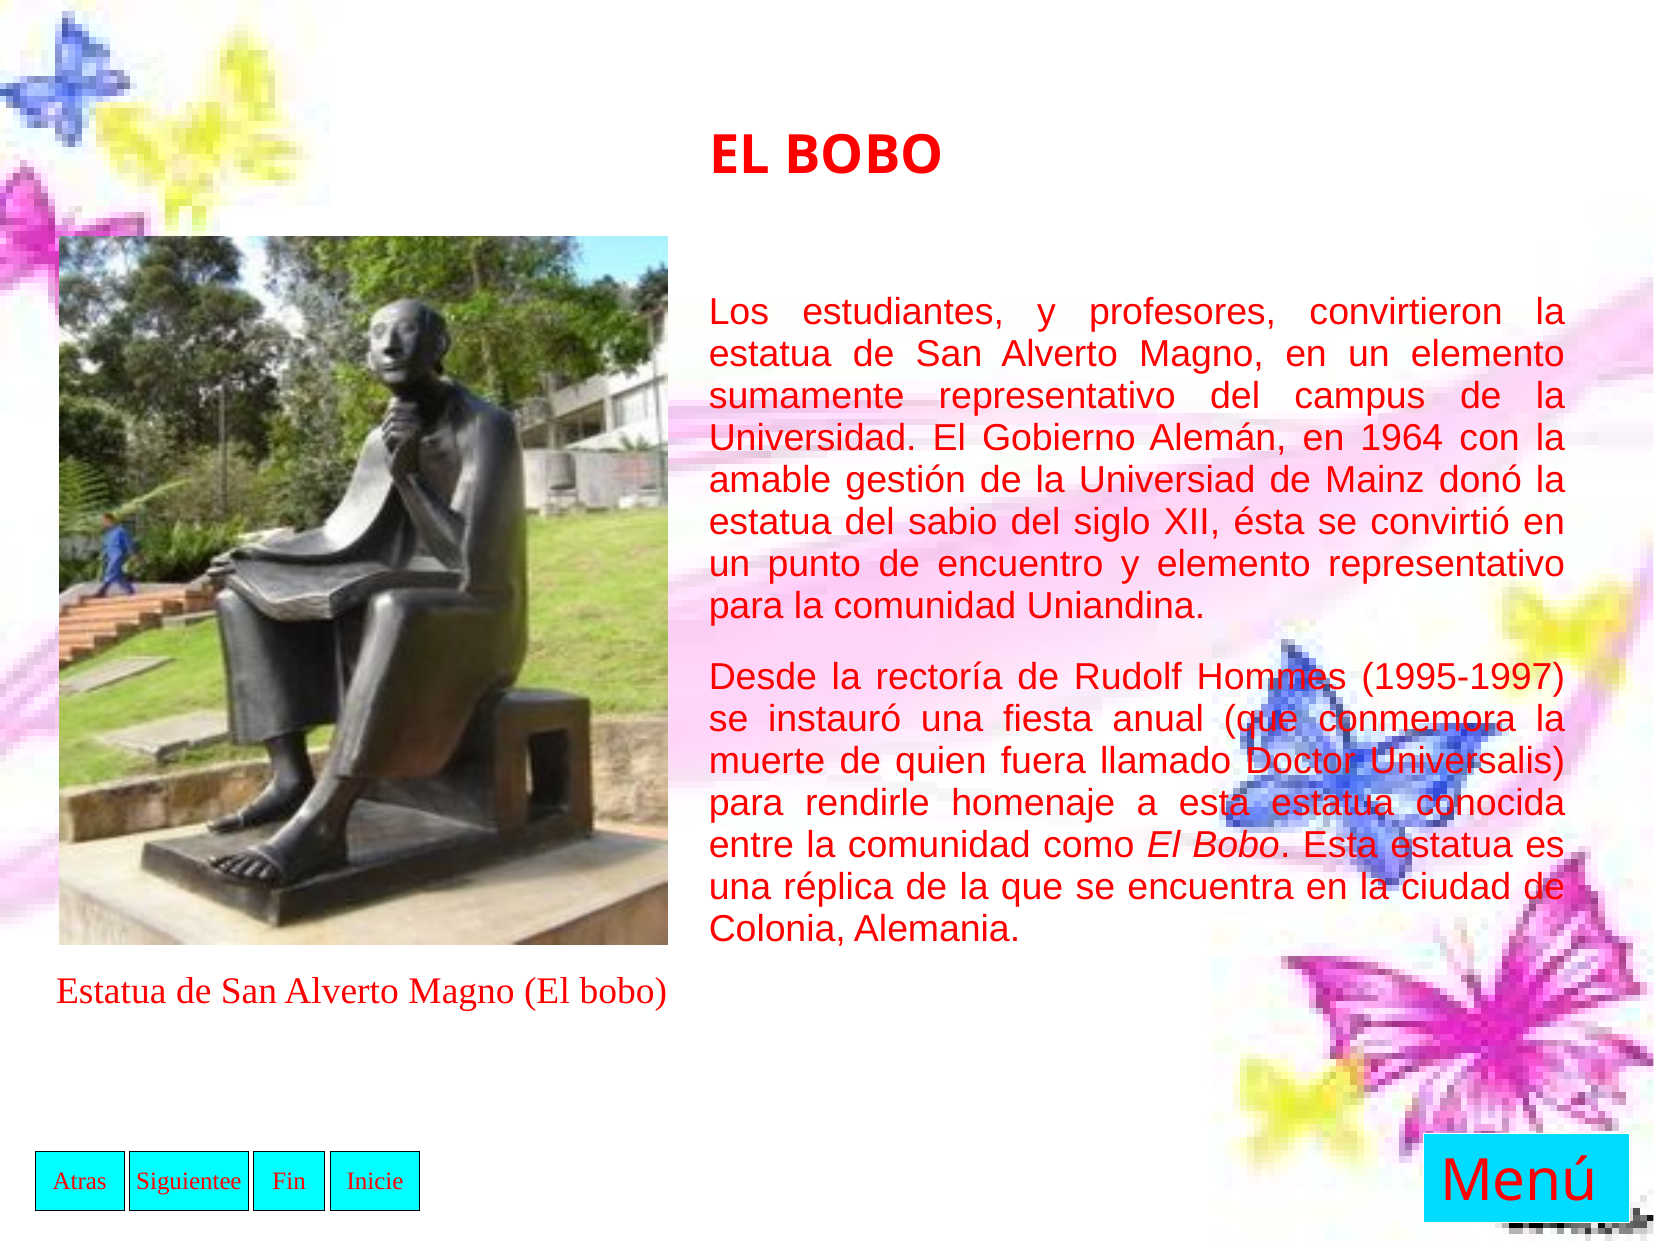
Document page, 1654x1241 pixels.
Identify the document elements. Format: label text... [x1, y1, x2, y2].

picture [0, 0, 1654, 1241]
title EL BOBO [82, 56, 1571, 250]
text_box Estatua de San Alverto Magno (El bobo) [41, 962, 683, 1020]
text_box Menú [1423, 1133, 1630, 1223]
text_box Inicie [330, 1151, 420, 1211]
text_box Fin [253, 1151, 325, 1211]
text_box Siguientee [129, 1151, 249, 1211]
text_box Atras [35, 1151, 125, 1211]
list Los estudiantes, y profesores, convirtieron la estatua de San Alverto Magno, en un elemento sumamente representativo del campus de la Universidad. El Gobierno Alemán, en 1964 con la amable gestión de la Universiad de Mainz donó la estatua del sabio del siglo XII, ésta se convirtió en un punto de encuentro y elemento representativo para la comunidad Uniandina. Desde la rectoría de Rudolf Hommes (1995-1997) se instauró una fiesta anual (que conmemora la muerte de quien fuera llamado Doctor Universalis) para rendirle homenaje a esta estatua conocida entre la comunidad como El Bobo. Esta estatua es una réplica de la que se encuentra en la ciudad de Colonia, Alemania. [708, 290, 1565, 951]
